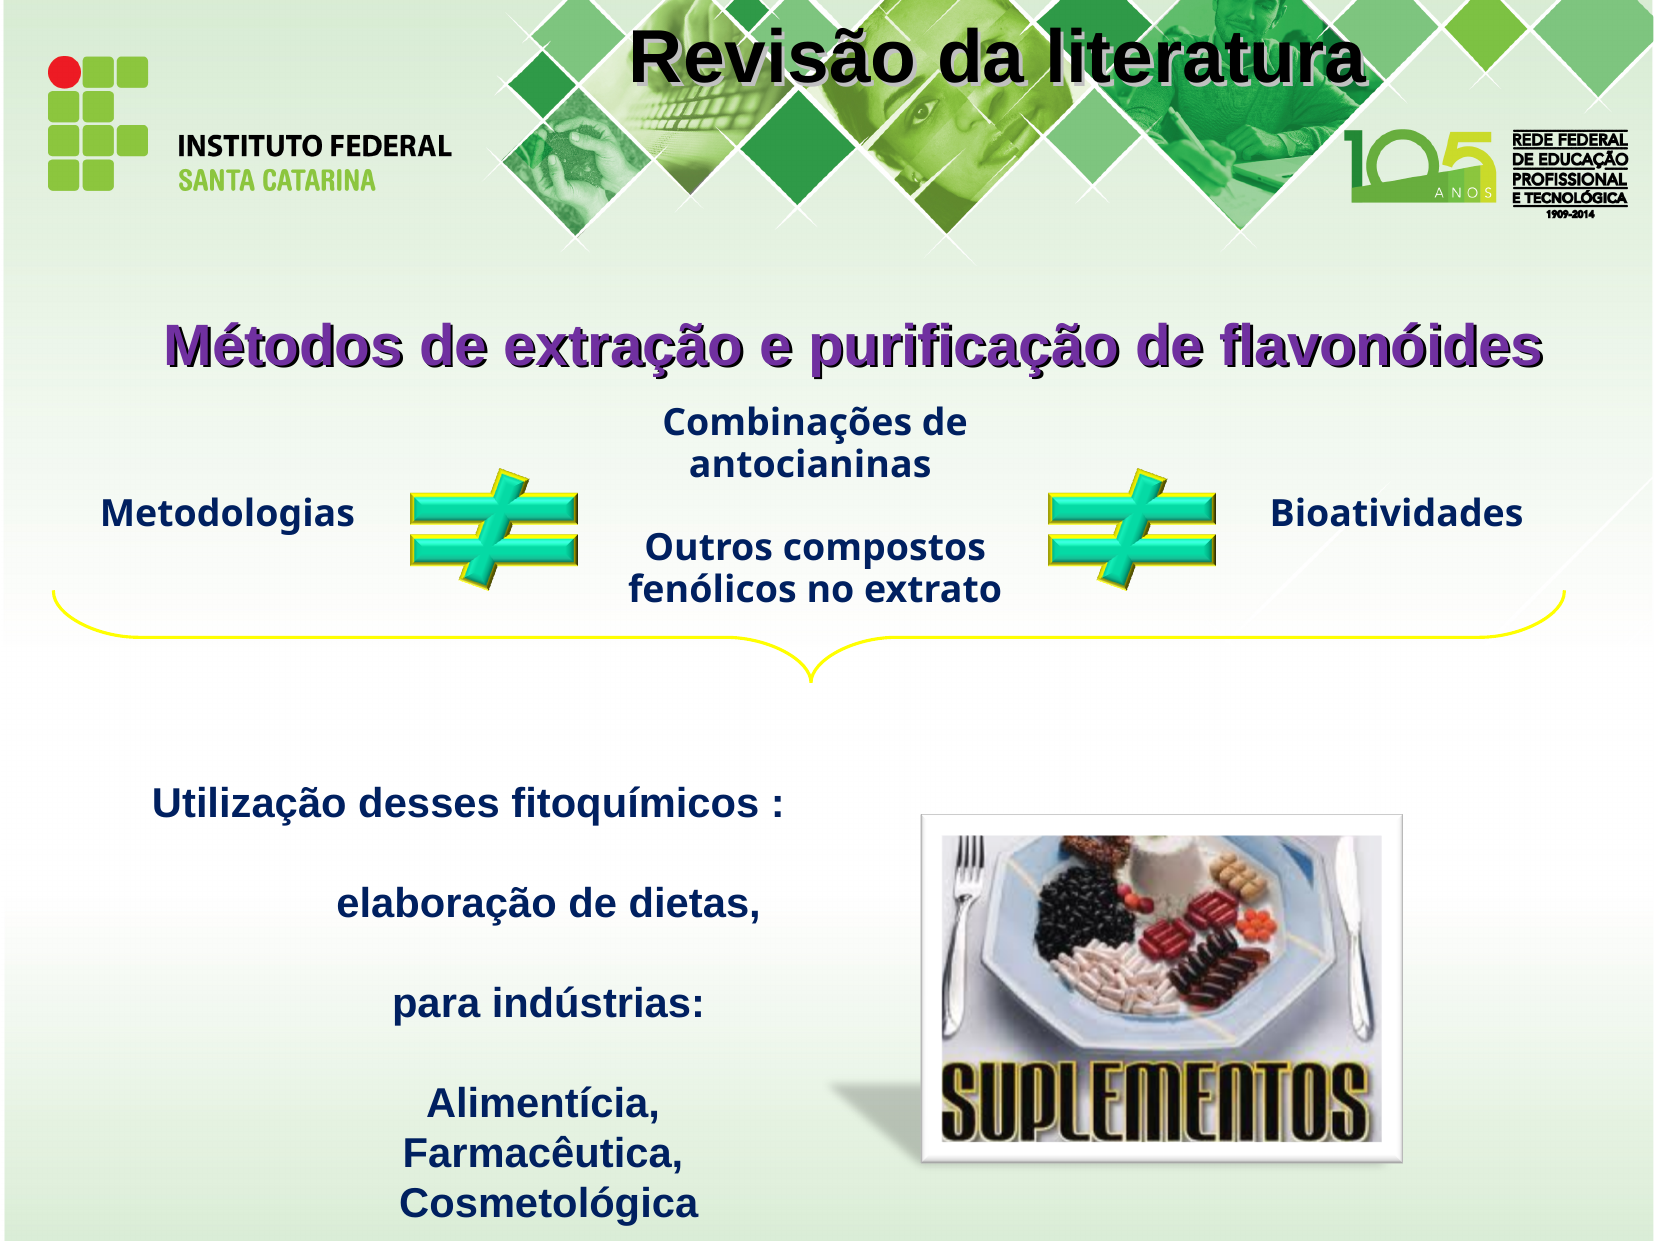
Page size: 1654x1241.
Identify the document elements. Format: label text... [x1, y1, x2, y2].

text_box Utilização desses fitoquímicos : elaboração de dietas, para indústrias: Alimentícia, Farmacêutica, Cosmetológica [135, 767, 963, 1235]
text_box Bioatividades [1243, 484, 1541, 544]
text_box Métodos de extração e purificação de flavonóides [147, 298, 1562, 386]
text_box Combinações de antocianinas Outros compostos fenólicos no extrato [608, 393, 1023, 620]
text_box Metodologias [71, 484, 385, 544]
picture [1, 0, 1654, 1241]
text_box Revisão da literatura [401, 0, 1595, 189]
